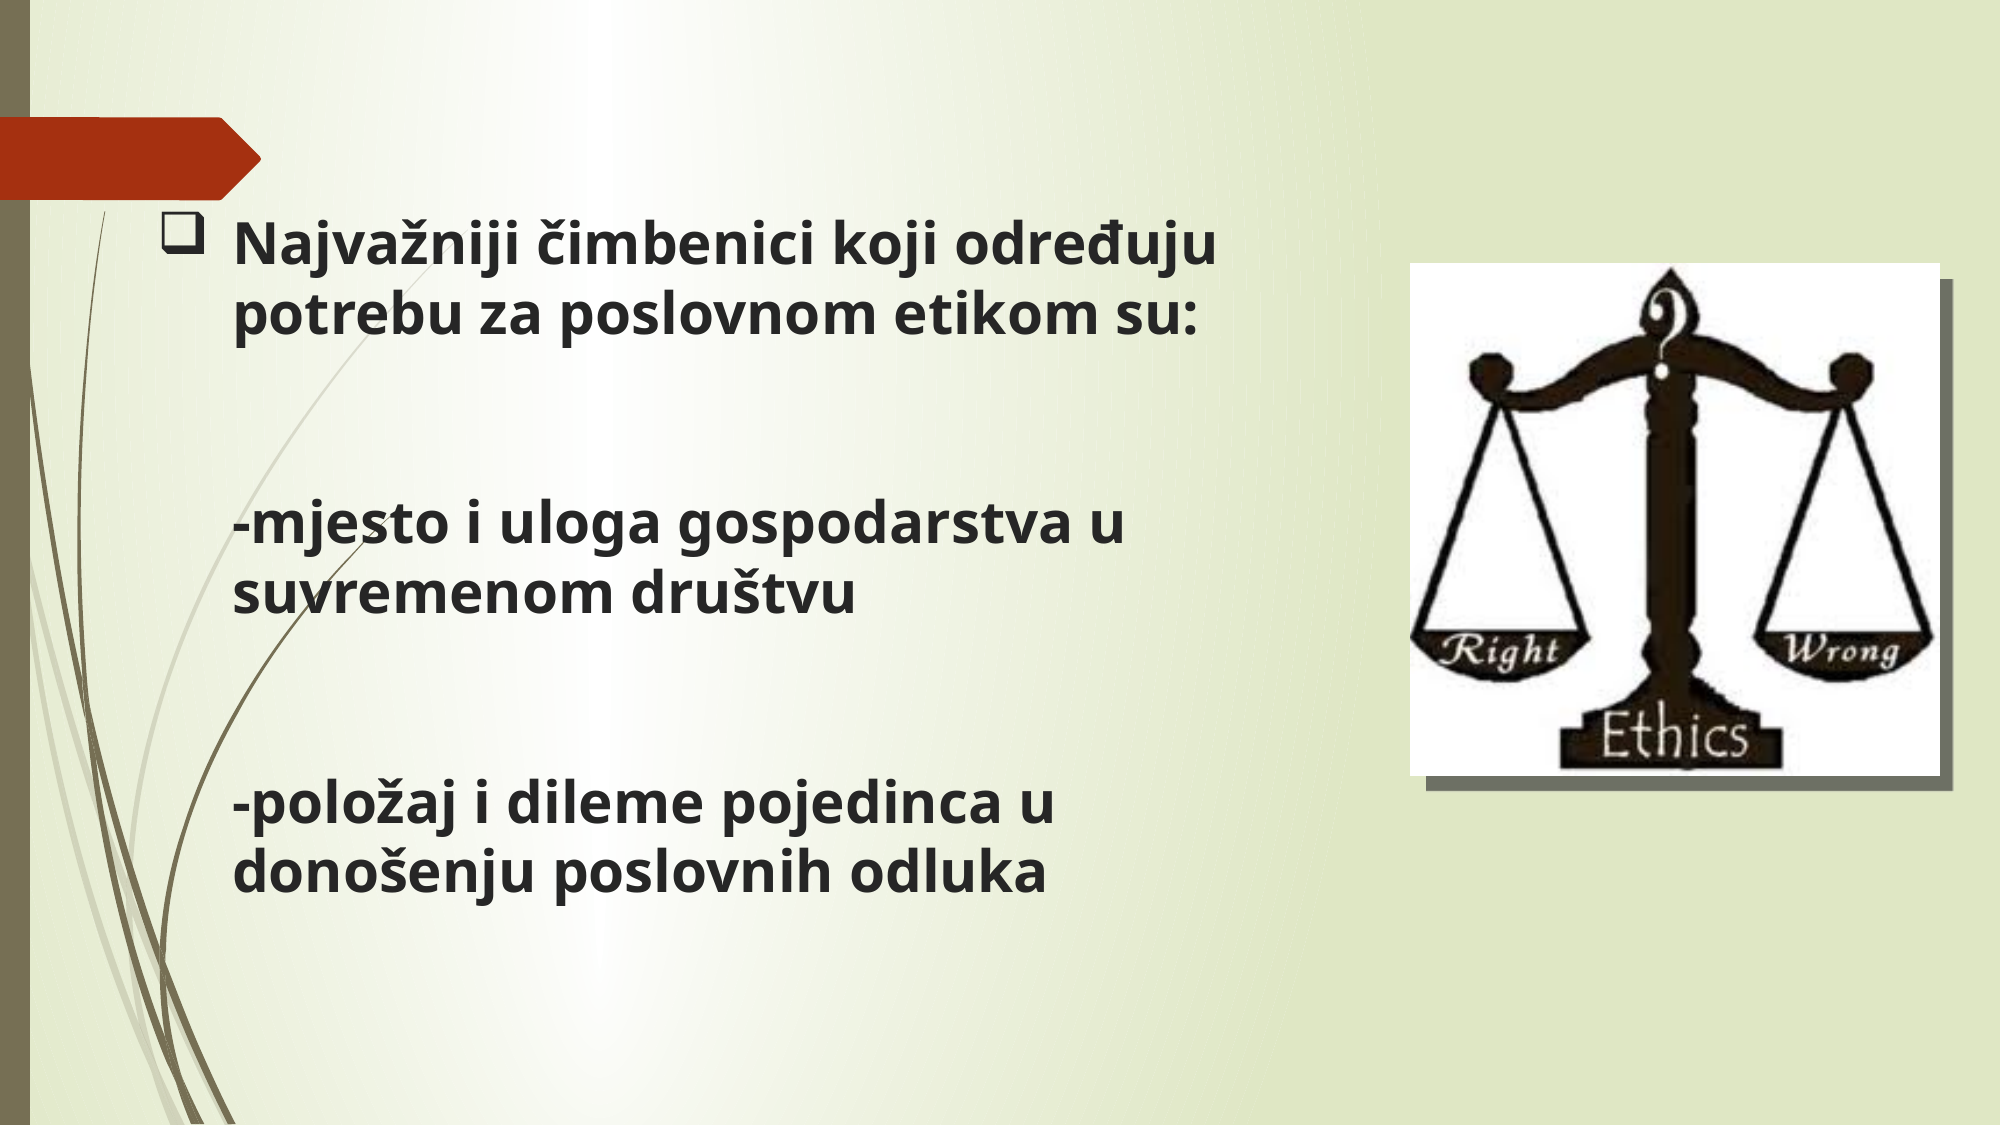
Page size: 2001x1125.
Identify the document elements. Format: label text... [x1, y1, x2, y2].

picture [1410, 263, 1940, 776]
title Najvažniji čimbenici koji određuju potrebu za poslovnom etikom su: -mjesto i uloga gospodarstva u suvremenom društvu -položaj i dileme pojedinca u donošenju poslovnih odluka [142, 198, 1260, 1125]
